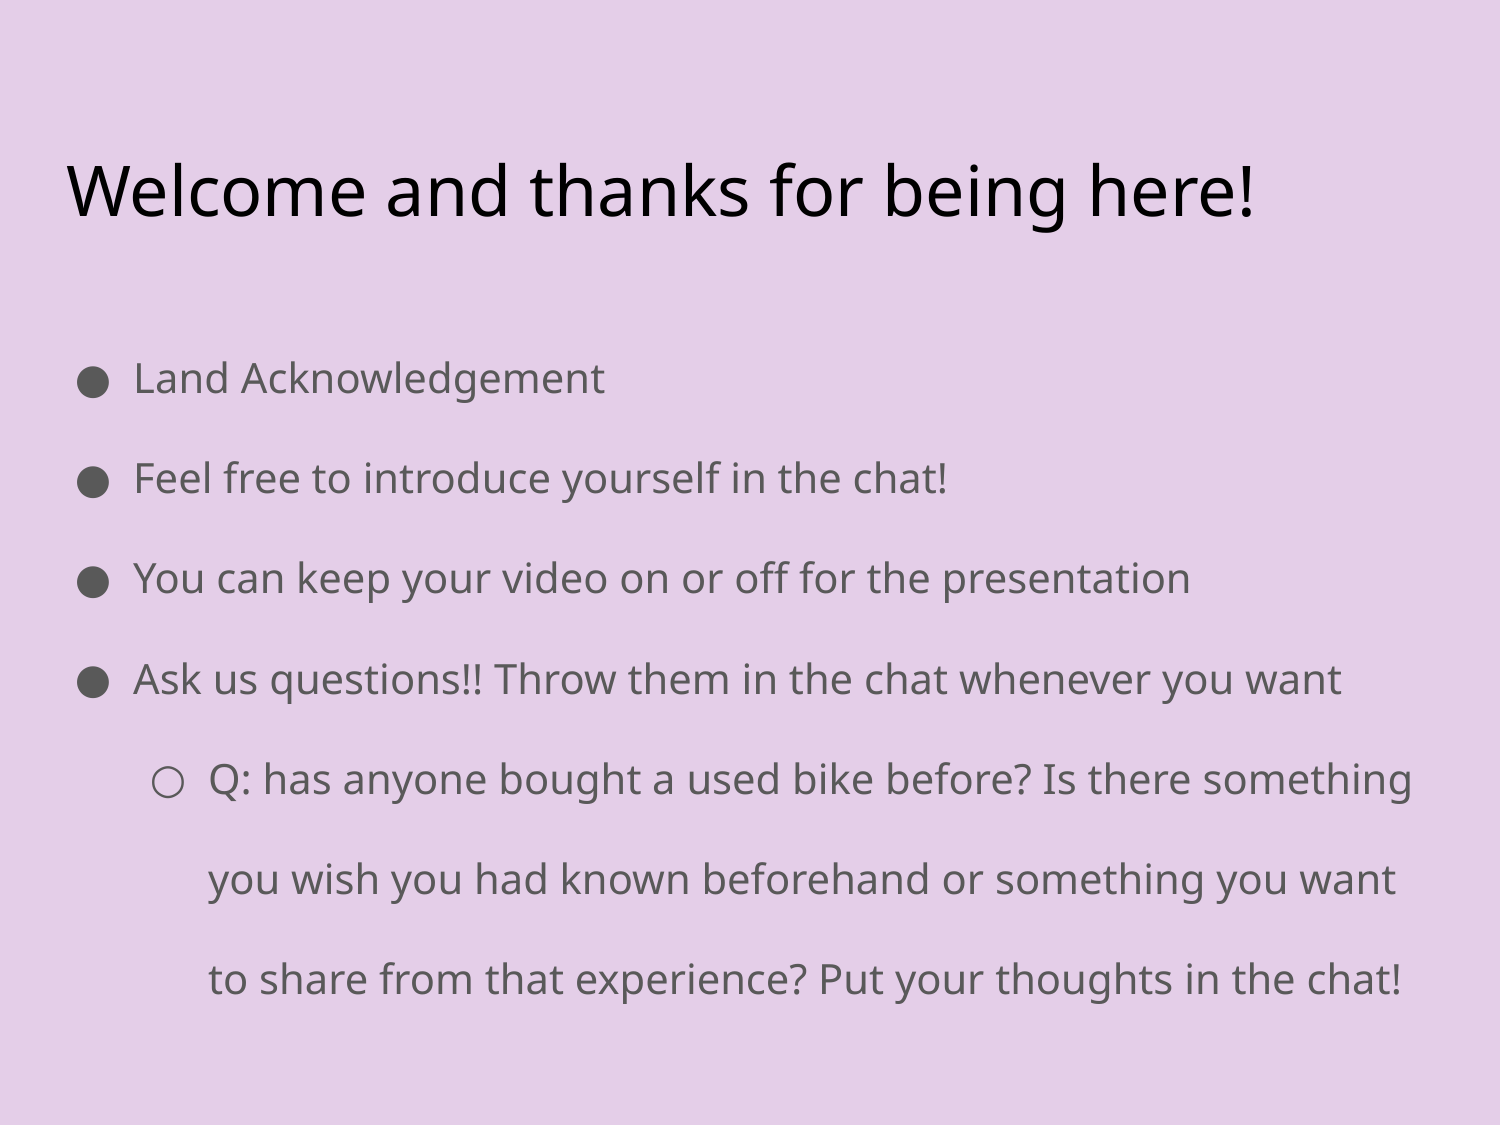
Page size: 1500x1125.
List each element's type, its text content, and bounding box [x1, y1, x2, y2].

list Land Acknowledgement Feel free to introduce yourself in the chat! You can keep your video on or off for the presentation Ask us questions!! Throw them in the chat whenever you want Q: has anyone bought a used bike before? Is there something you wish you had known beforehand or something you want to share from that experience? Put your thoughts in the chat! [43, 287, 1441, 851]
title Welcome and thanks for being here! [51, 126, 1449, 252]
